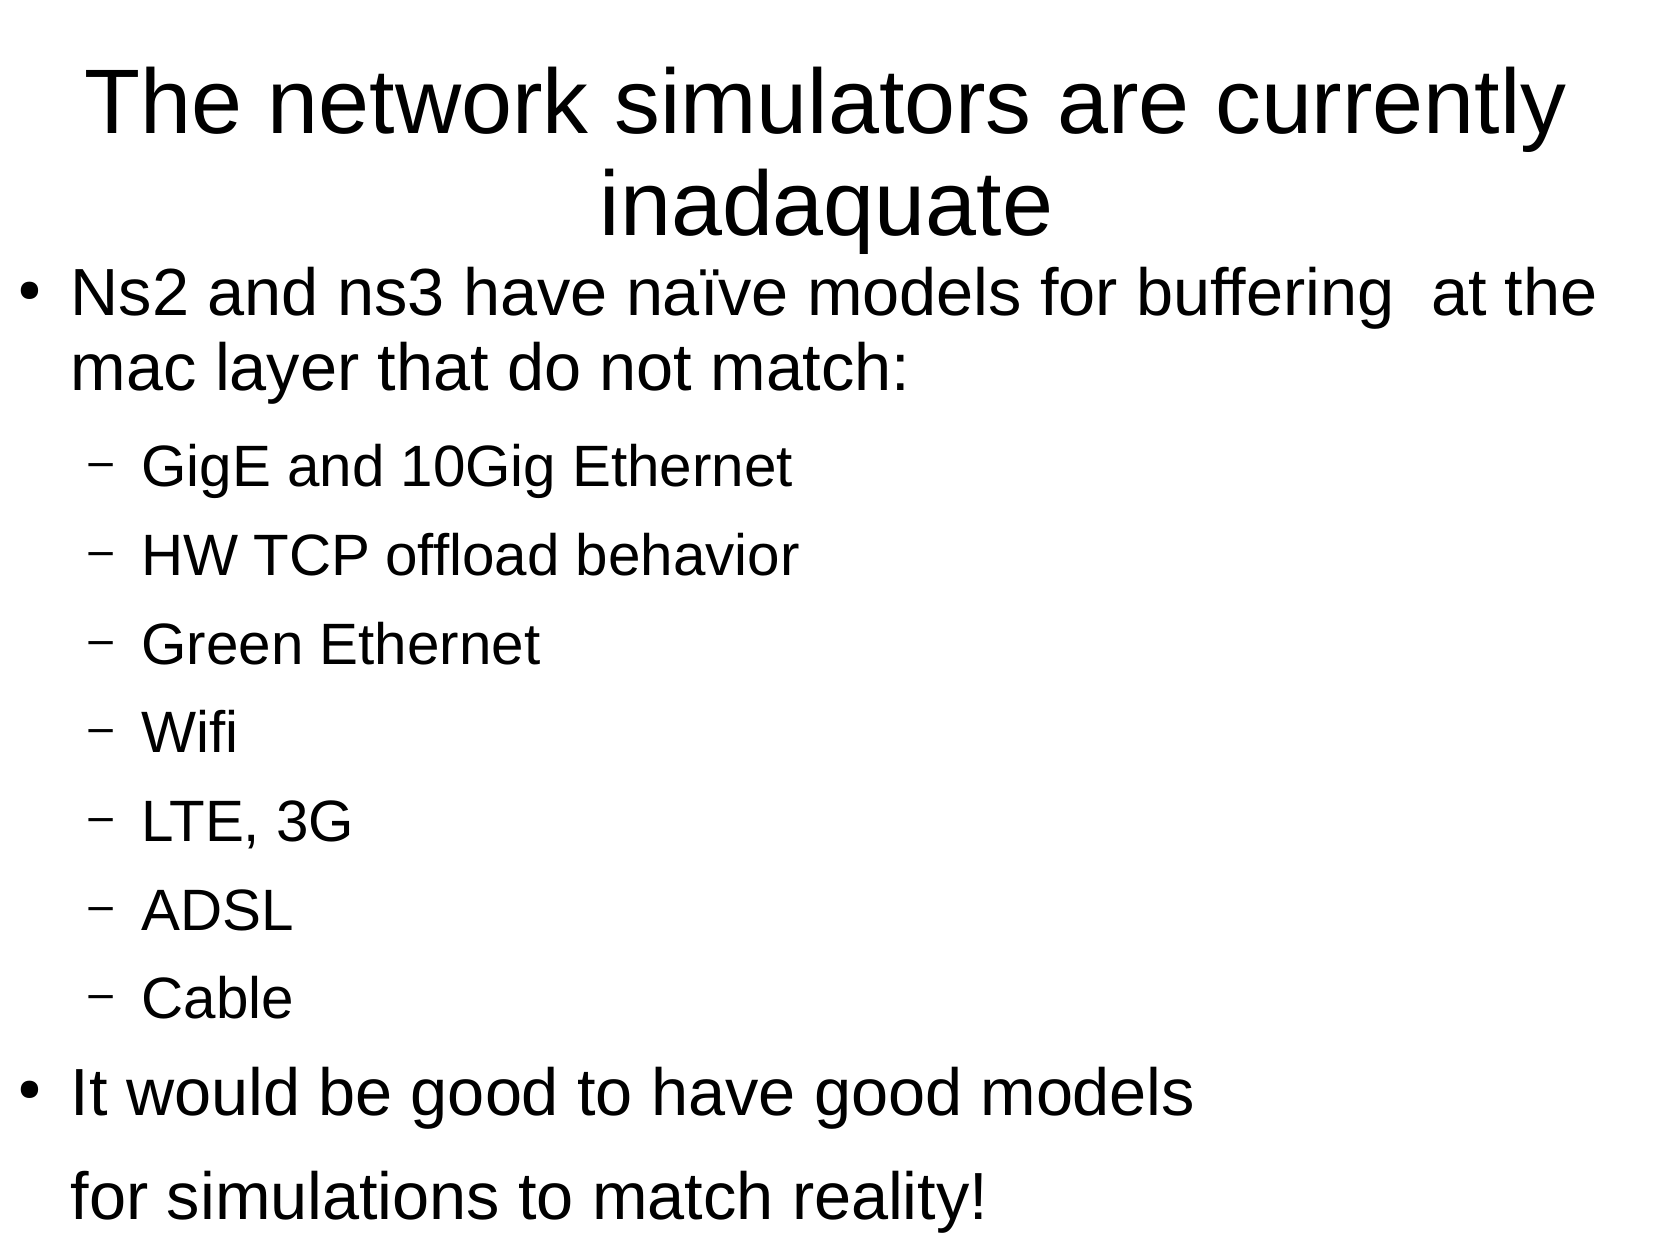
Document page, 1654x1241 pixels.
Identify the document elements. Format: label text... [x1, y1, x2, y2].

list Ns2 and ns3 have naïve models for buffering at the mac layer that do not match: GigE and 10Gig Ethernet HW TCP offload behavior Green Ethernet Wifi LTE, 3G ADSL Cable It would be good to have good models for simulations to match reality! [0, 255, 1654, 1241]
title The network simulators are currently inadaquate [82, 49, 1571, 255]
